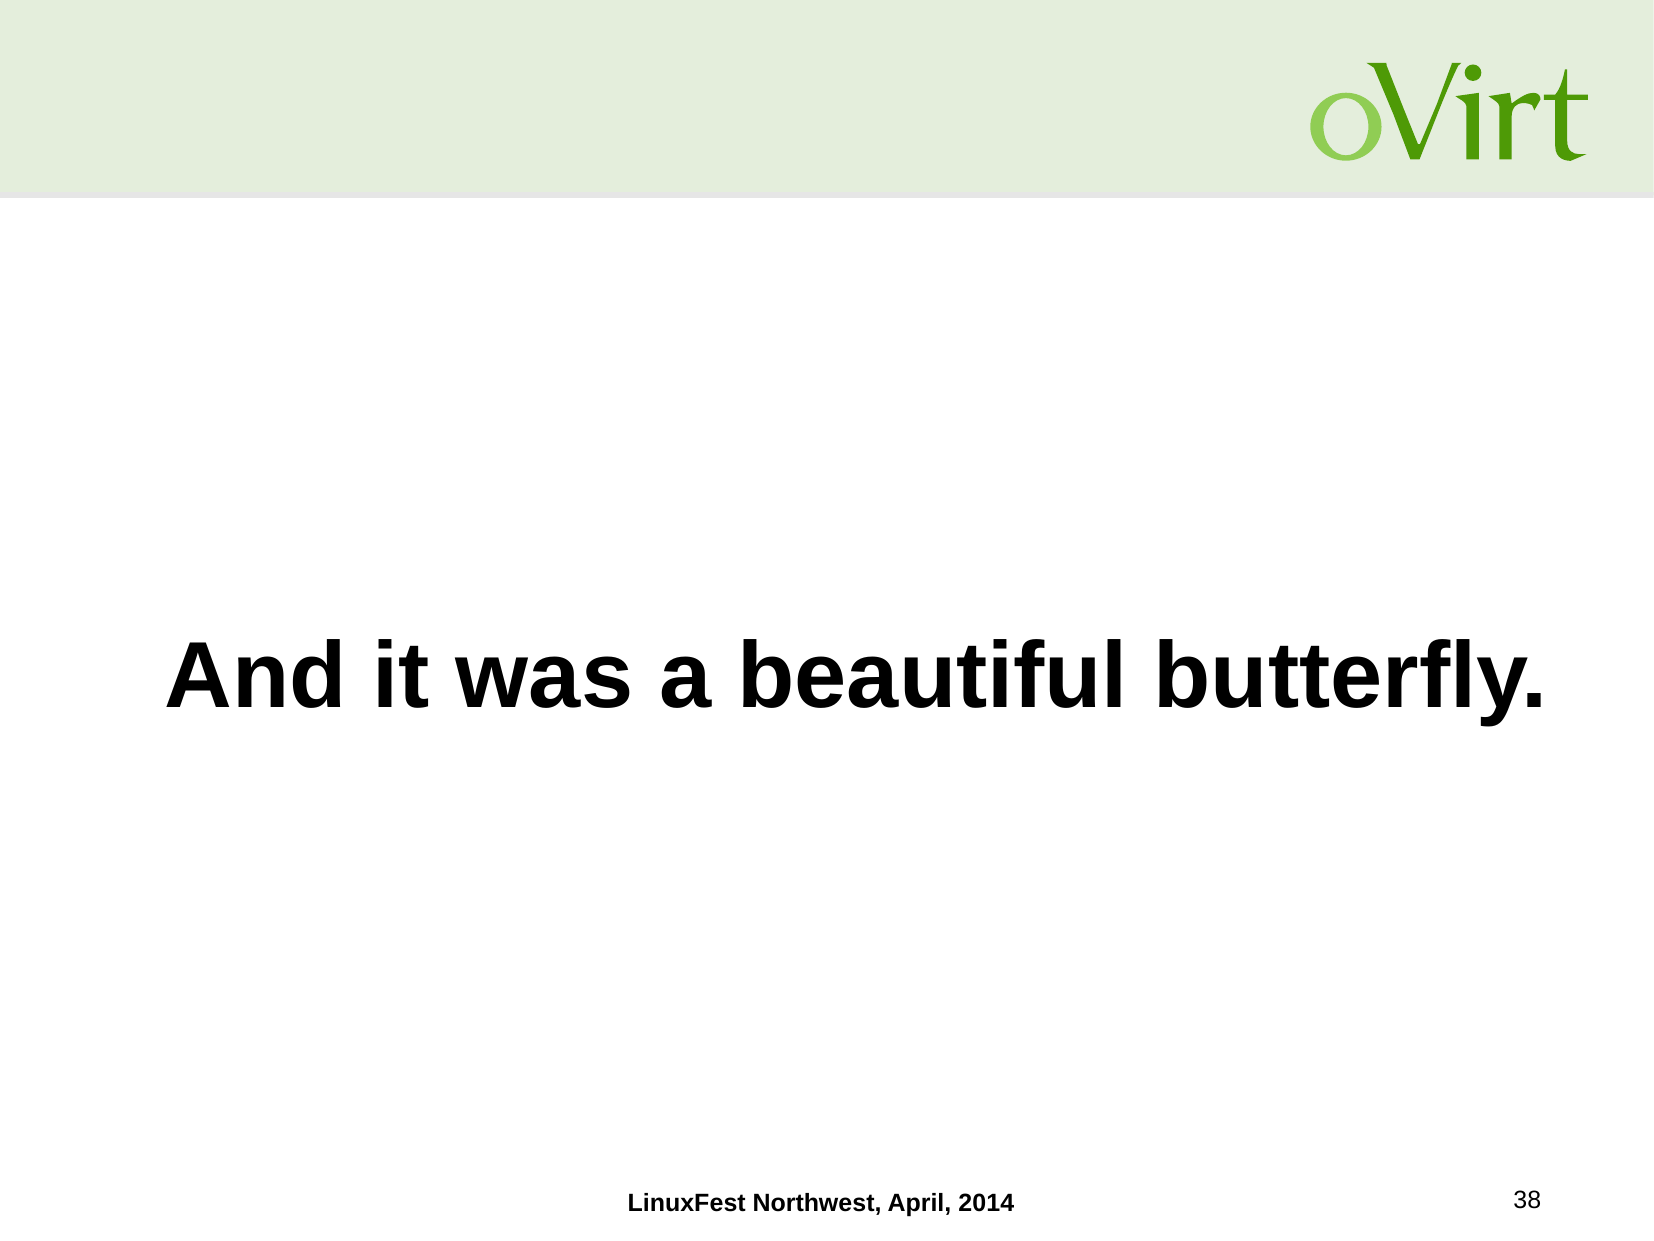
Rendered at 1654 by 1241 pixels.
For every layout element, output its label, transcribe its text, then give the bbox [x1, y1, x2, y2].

text_box And it was a beautiful butterfly. [150, 615, 1654, 750]
